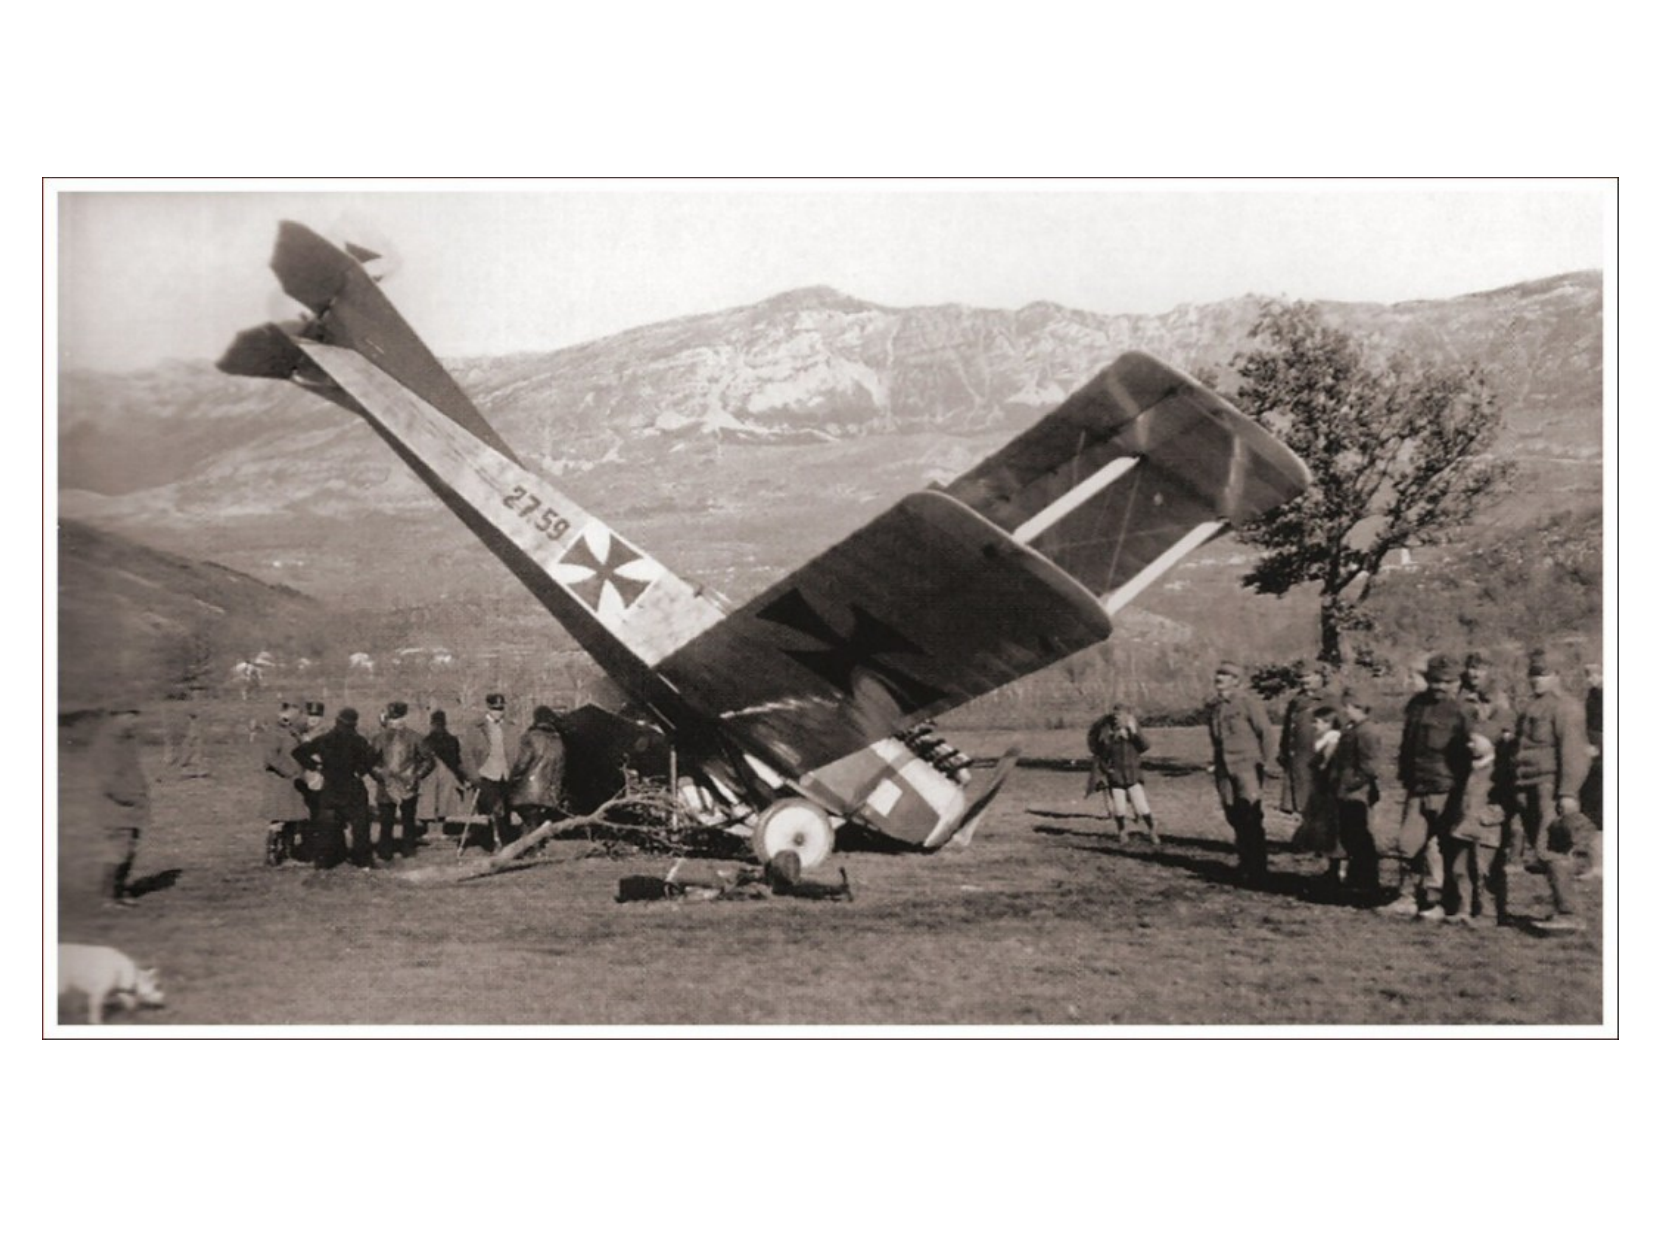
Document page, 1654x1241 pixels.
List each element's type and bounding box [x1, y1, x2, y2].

picture [42, 177, 1619, 1040]
